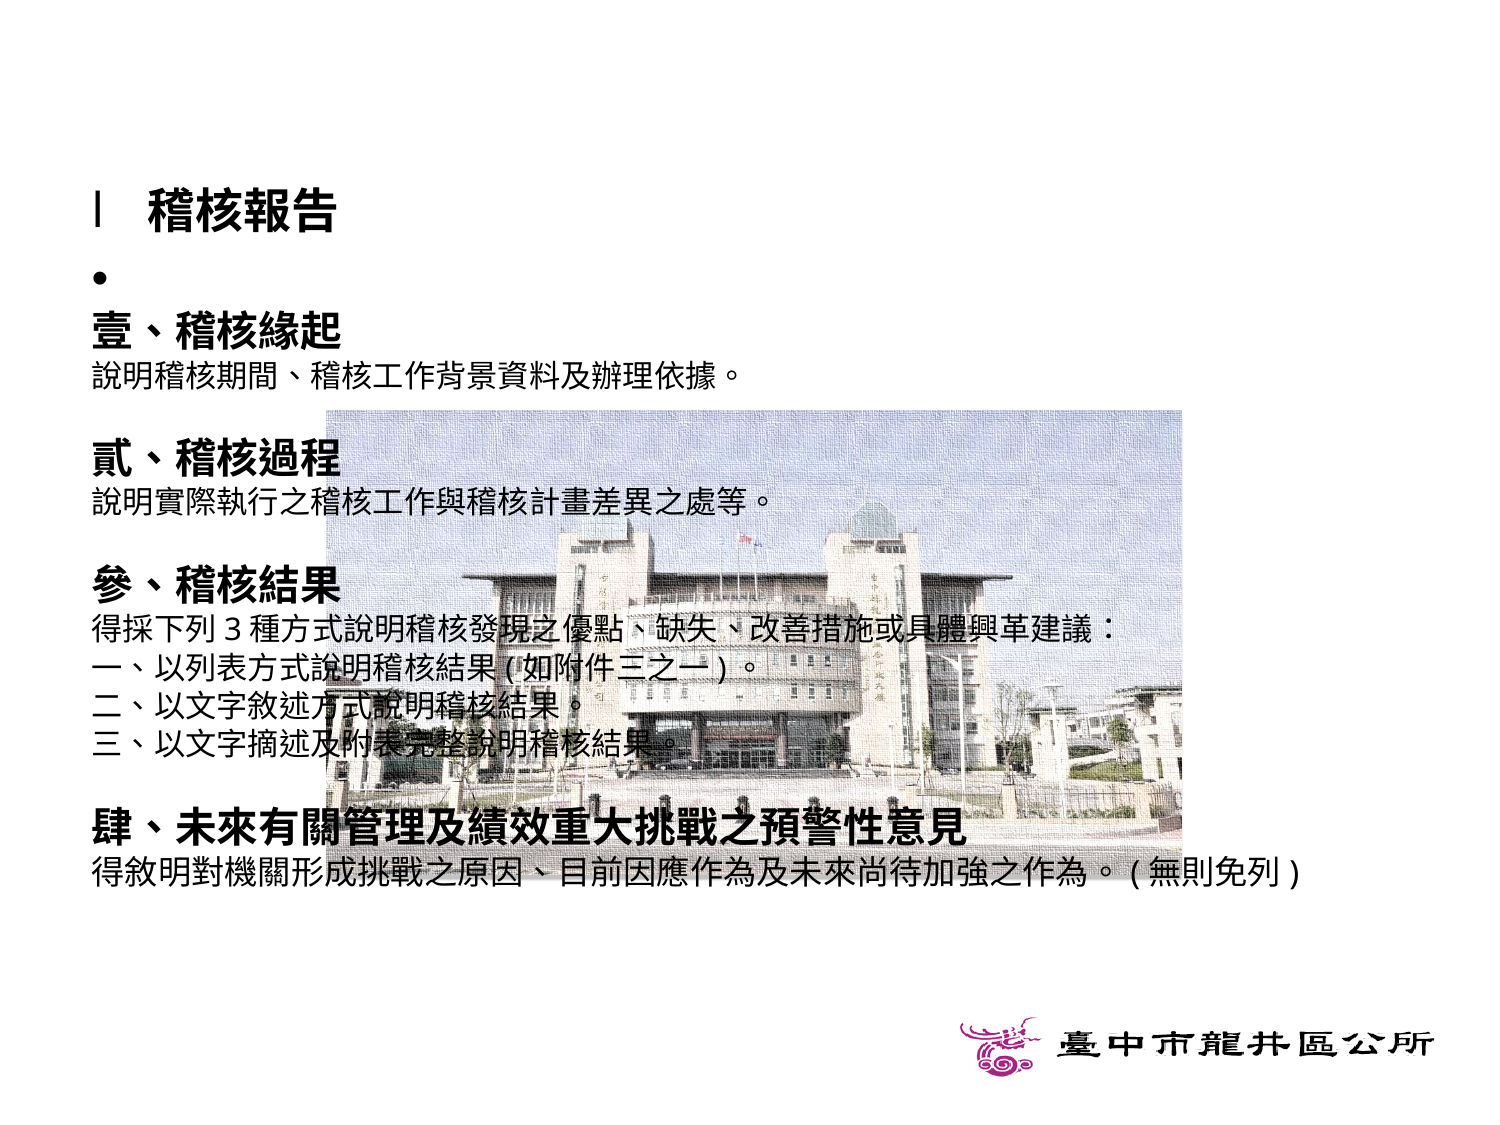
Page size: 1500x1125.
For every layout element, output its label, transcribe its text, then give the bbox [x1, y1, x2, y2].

list 稽核報告 壹、稽核緣起 說明稽核期間、稽核工作背景資料及辦理依據。 貳、稽核過程 說明實際執行之稽核工作與稽核計畫差異之處等。 參、稽核結果 得採下列3種方式說明稽核發現之優點、缺失、改善措施或具體興革建議： 一、以列表方式說明稽核結果(如附件三之一)。 二、以文字敘述方式說明稽核結果。 三、以文字摘述及附表完整說明稽核結果。 肆、未來有關管理及績效重大挑戰之預警性意見 得敘明對機關形成挑戰之原因、目前因應作為及未來尚待加強之作為。(無則免列) [76, 184, 1427, 927]
